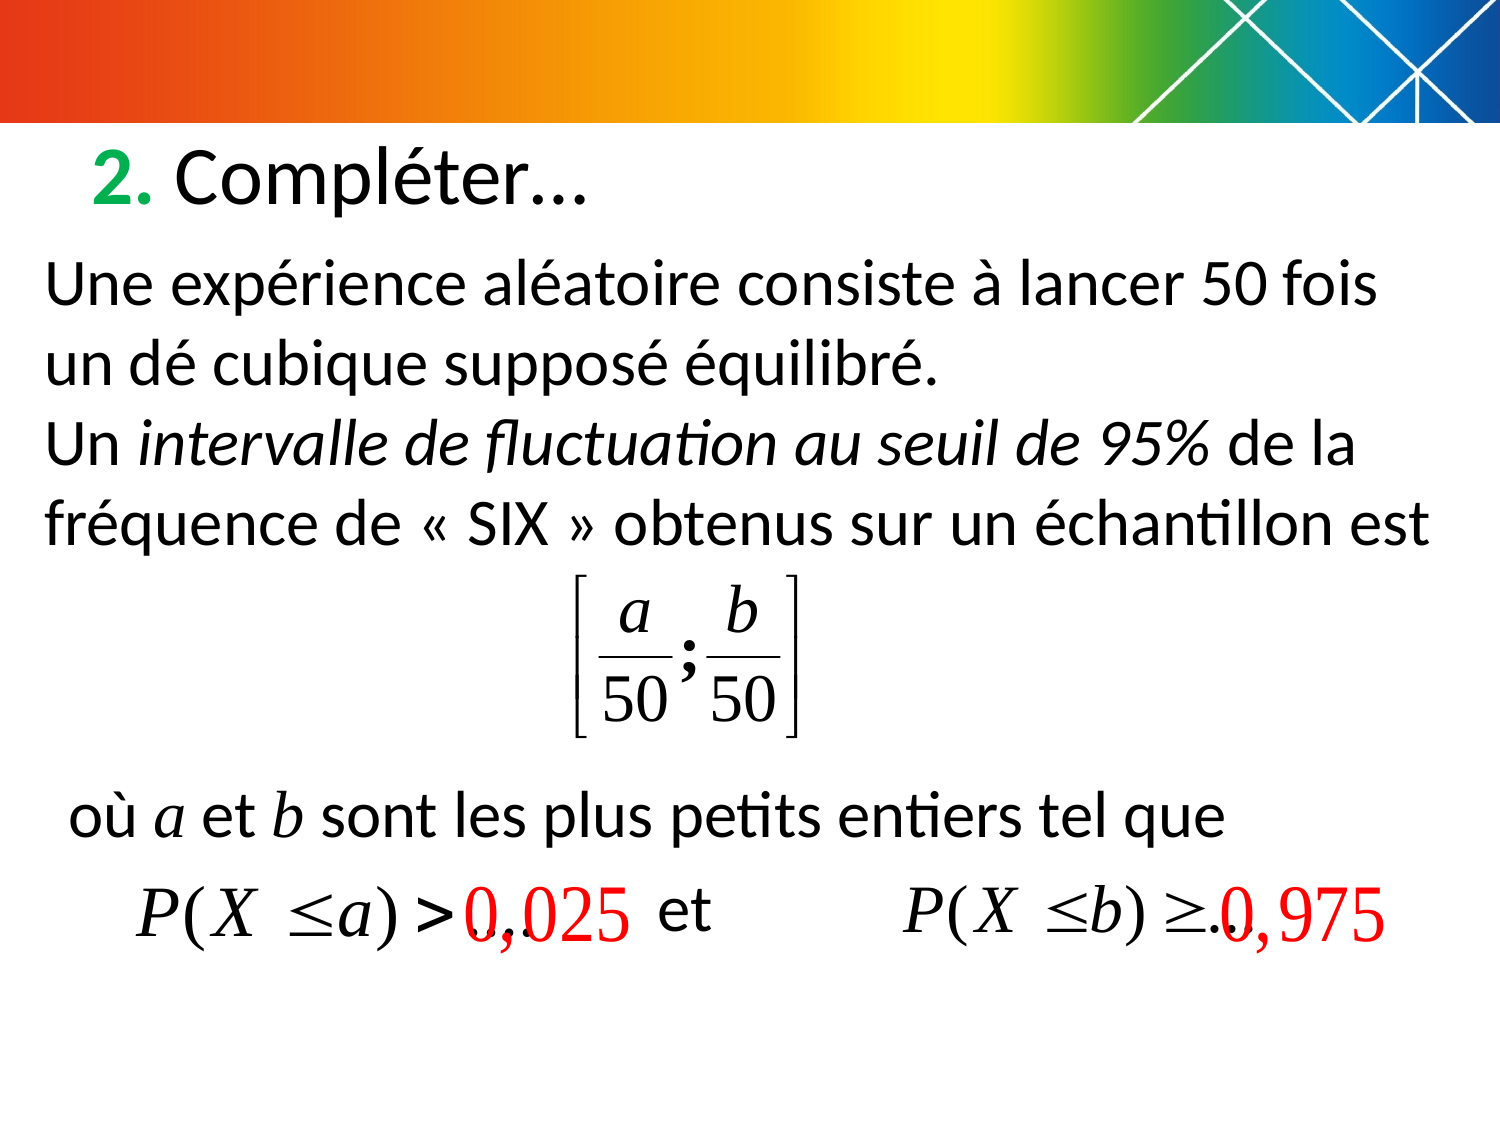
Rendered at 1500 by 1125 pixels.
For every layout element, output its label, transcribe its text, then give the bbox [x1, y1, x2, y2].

chart [891, 869, 1395, 973]
chart [561, 562, 824, 752]
text_box où a et b sont les plus petits entiers tel que [53, 763, 1447, 904]
text_box Une expérience aléatoire consiste à lancer 50 fois un dé cubique supposé équilibré. Un intervalle de fluctuation au seuil de 95% de la fréquence de « SIX » obtenus sur un échantillon est [29, 231, 1471, 727]
picture [1340, 0, 1500, 123]
title 2. Compléter… [76, 113, 1427, 255]
picture [0, 0, 1347, 123]
chart [123, 869, 639, 973]
text_box et [608, 857, 762, 953]
